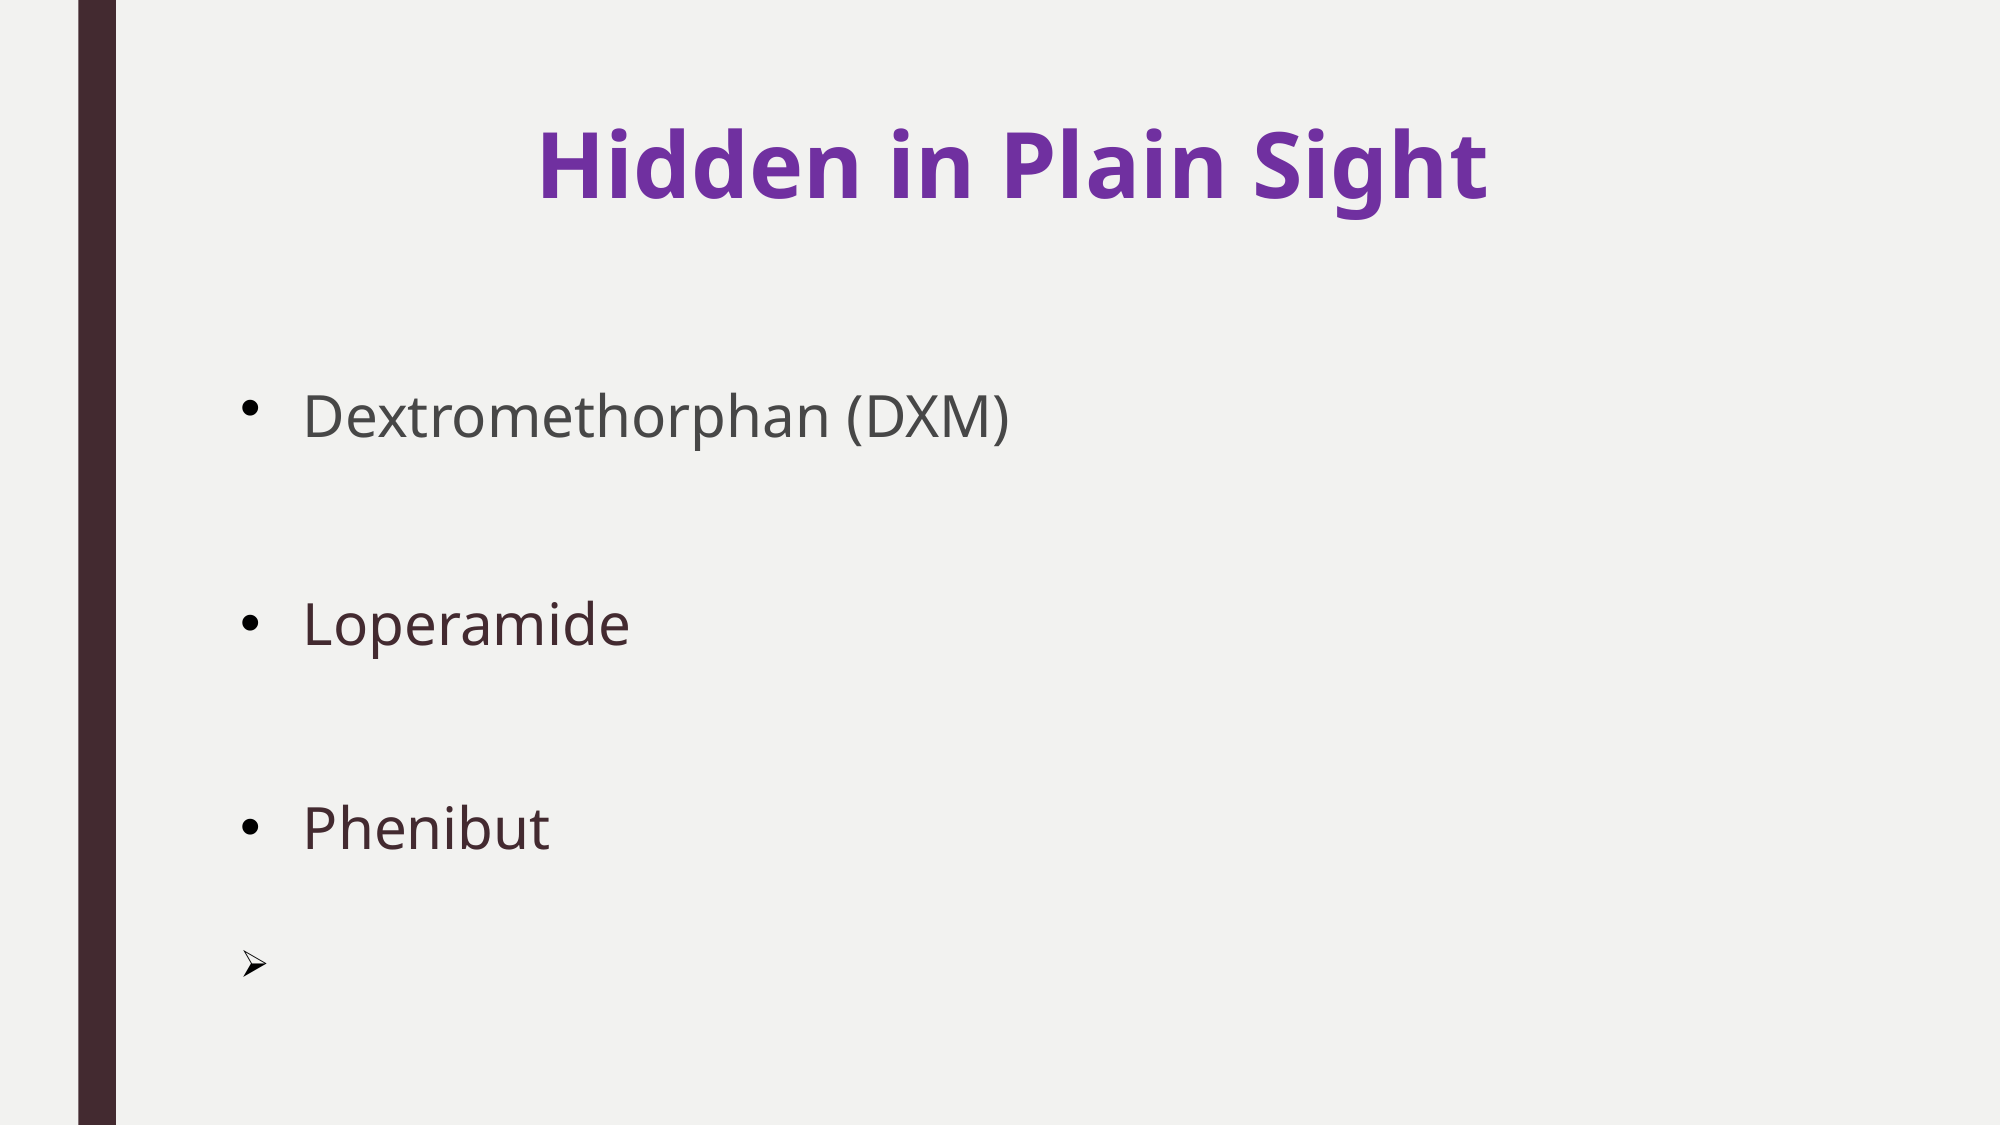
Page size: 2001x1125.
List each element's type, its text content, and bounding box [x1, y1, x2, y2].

list Dextromethorphan (DXM) Loperamide Phenibut [225, 262, 1903, 1125]
title Hidden in Plain Sight [225, 112, 1801, 238]
